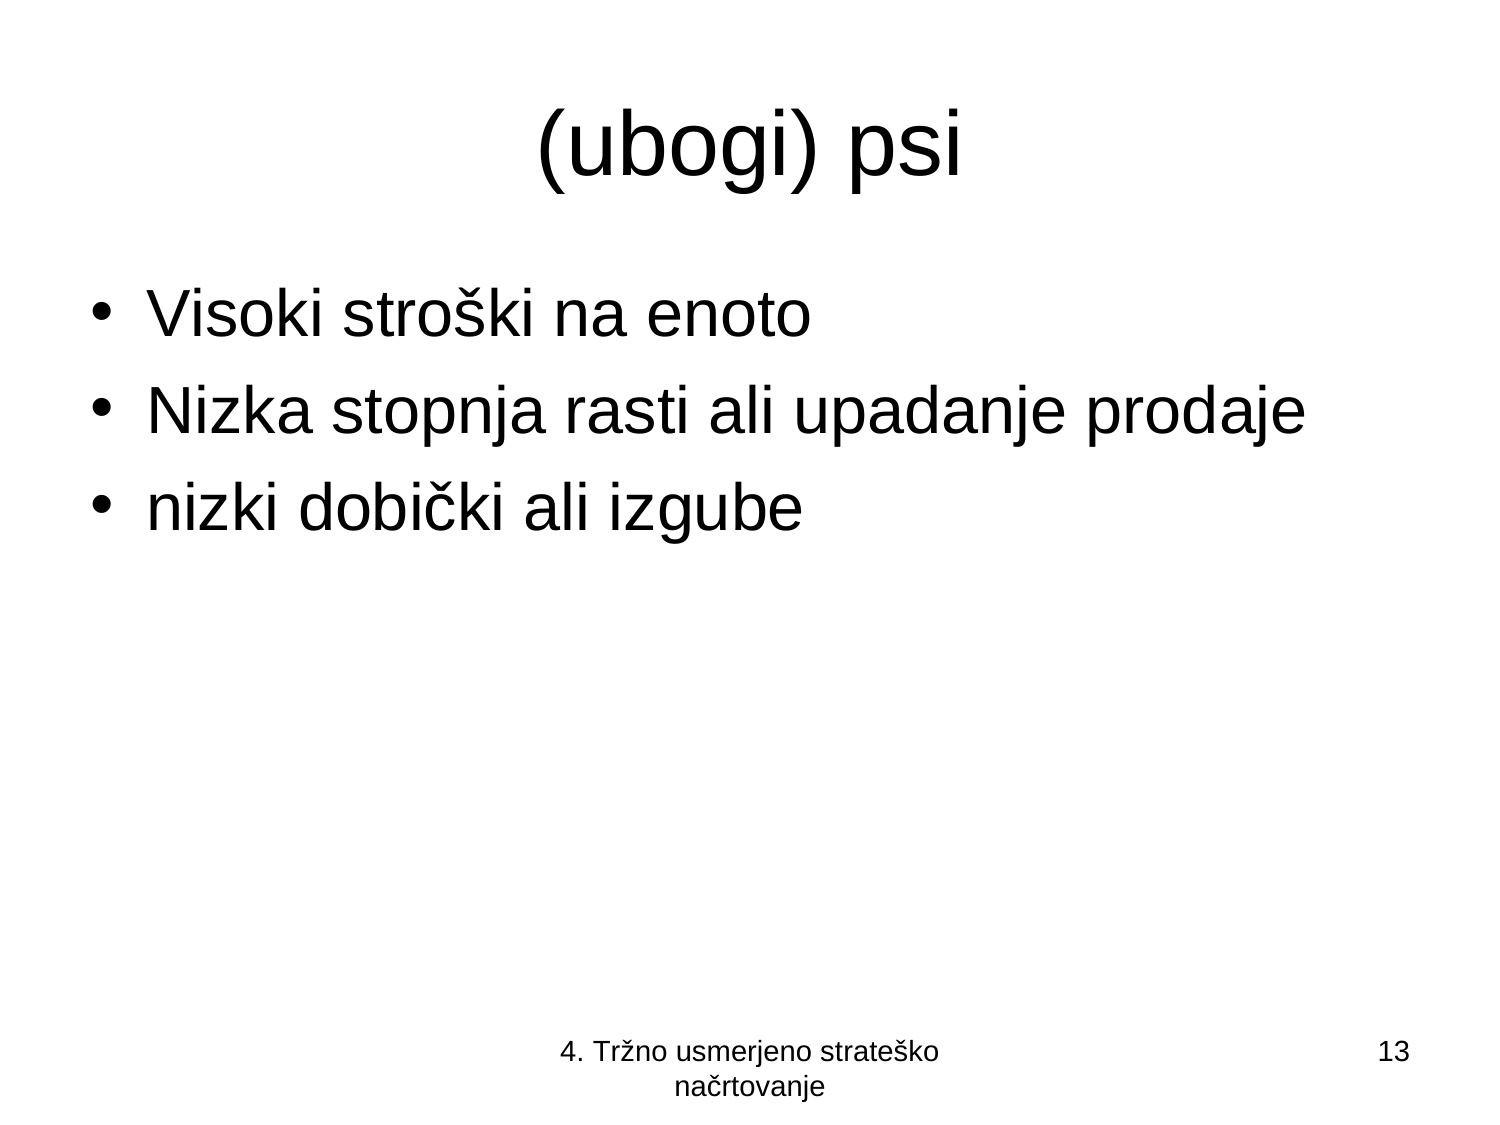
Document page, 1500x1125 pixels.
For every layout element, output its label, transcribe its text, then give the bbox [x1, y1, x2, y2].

text_box 4. Tržno usmerjeno strateško načrtovanje [512, 1024, 988, 1103]
title (ubogi) psi [75, 45, 1426, 233]
text_box <number> [1074, 1024, 1426, 1103]
list Visoki stroški na enoto Nizka stopnja rasti ali upadanje prodaje nizki dobički ali izgube [75, 262, 1426, 1006]
